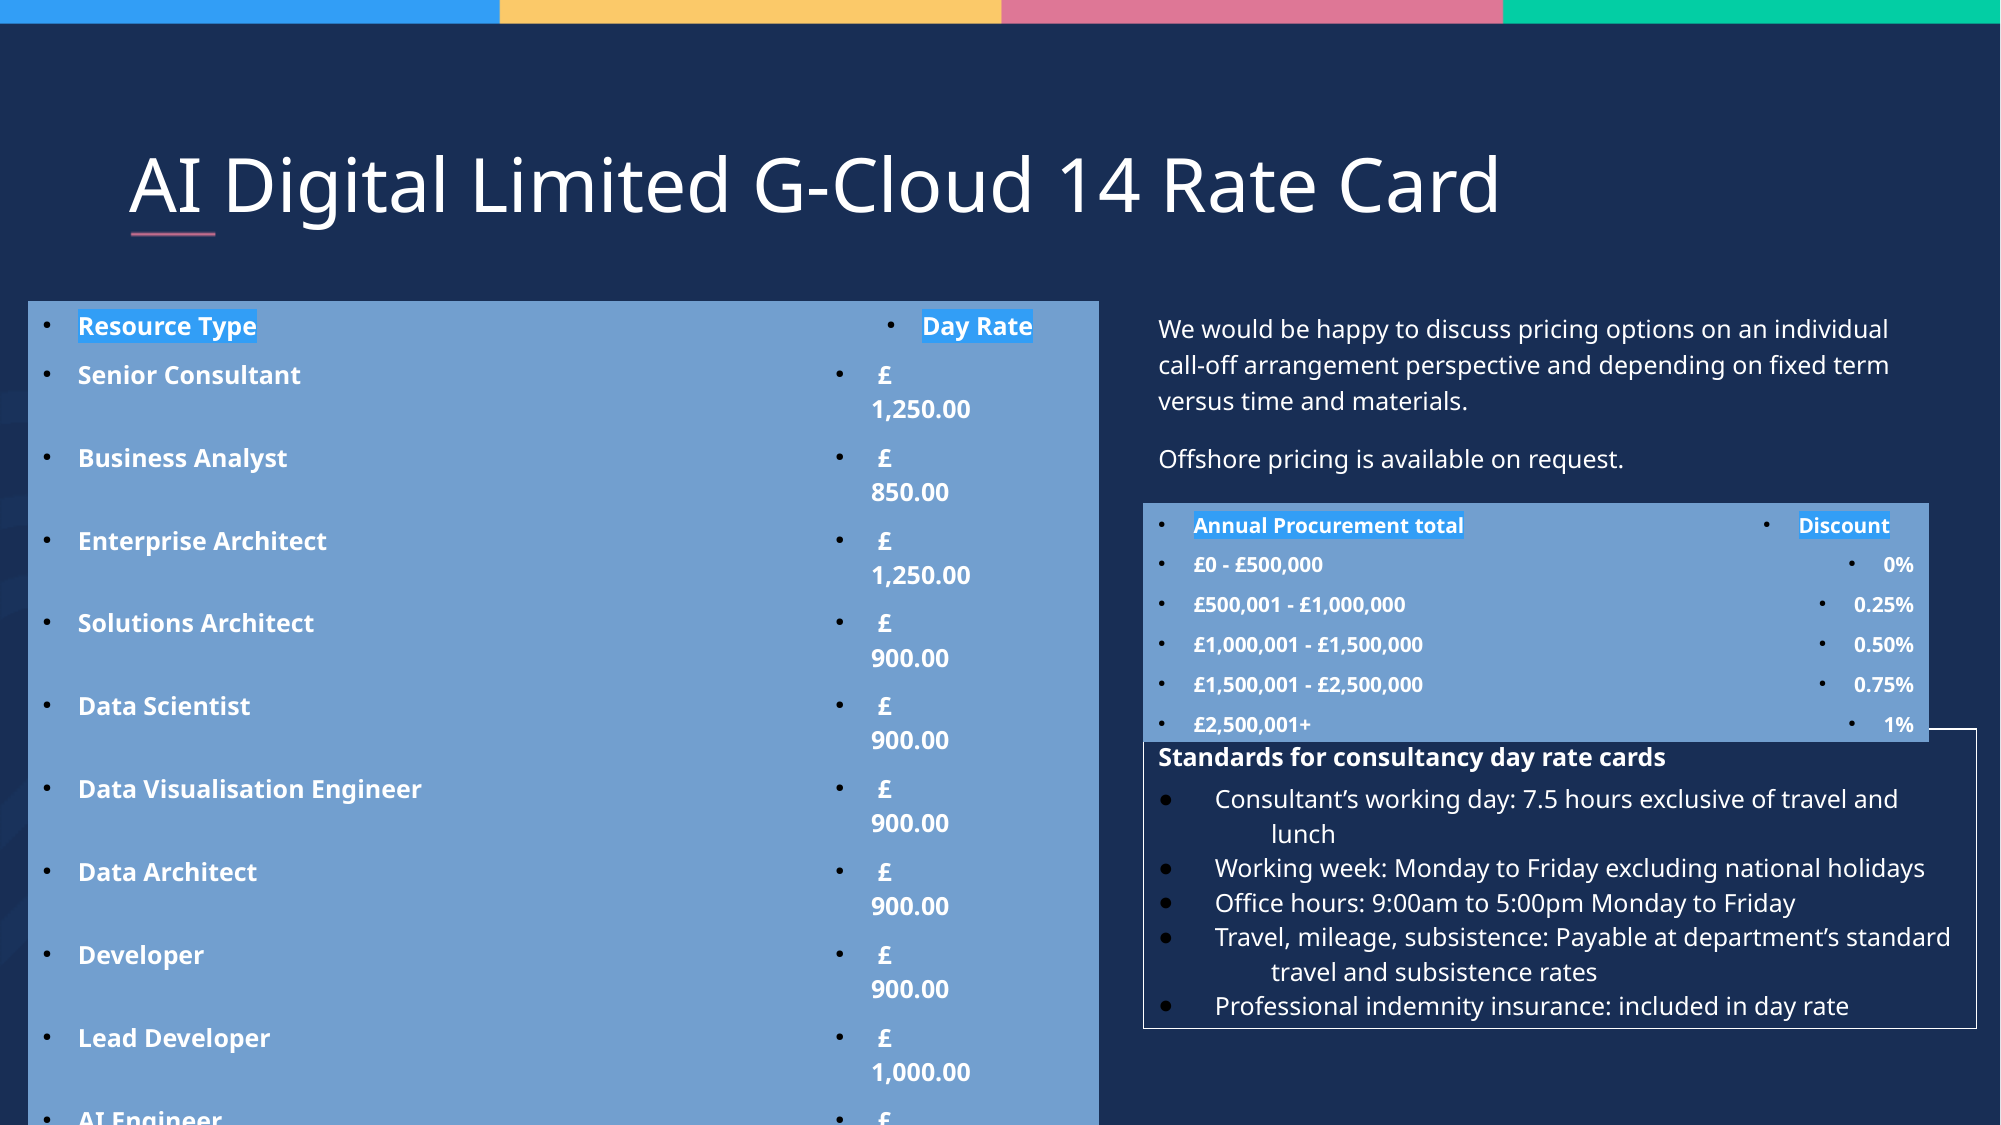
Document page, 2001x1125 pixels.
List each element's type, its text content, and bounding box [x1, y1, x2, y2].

table_cell £ 1,000.00 [821, 1013, 1099, 1096]
table_header Annual Procurement total [1143, 503, 1725, 543]
table_cell £ 900.00 [821, 930, 1099, 1013]
text_box Standards for consultancy day rate cards Consultant’s working day: 7.5 hours exclusive of travel and lunch Working week: Monday to Friday excluding national holidays Office hours: 9:00am to 5:00pm Monday to Friday Travel, mileage, subsistence: Payable at department’s standard travel and subsistence rates Professional indemnity insurance: included in day rate [1143, 729, 1977, 1029]
table_cell £ 900.00 [821, 682, 1099, 765]
table_cell £ 900.00 [821, 1096, 1099, 1125]
table_cell £2,500,001+ [1143, 702, 1725, 742]
title AI Digital Limited G-Cloud 14 Rate Card [114, 137, 1887, 239]
table_cell £500,001 - £1,000,000 [1143, 583, 1725, 623]
table_cell Developer [28, 930, 821, 1013]
table_cell 0% [1725, 543, 1929, 583]
table_cell 0.25% [1725, 583, 1929, 623]
table_cell £ 900.00 [821, 599, 1099, 682]
table_cell AI Engineer [28, 1096, 821, 1125]
table_cell £ 1,250.00 [821, 516, 1099, 599]
table_header Day Rate [821, 301, 1099, 350]
table_cell Data Visualisation Engineer [28, 765, 821, 847]
table_cell Enterprise Architect [28, 516, 821, 599]
table_cell 1% [1725, 702, 1929, 742]
table_cell Senior Consultant [28, 350, 821, 433]
table_cell £ 850.00 [821, 433, 1099, 516]
table_cell £1,500,001 - £2,500,000 [1143, 663, 1725, 702]
list We would be happy to discuss pricing options on an individual call-off arrangement perspective and depending on fixed term versus time and materials. Offshore pricing is available on request. [1143, 301, 1949, 489]
table_cell £1,000,001 - £1,500,000 [1143, 623, 1725, 663]
table_header Resource Type [28, 301, 821, 350]
table_cell £ 900.00 [821, 765, 1099, 847]
table_cell 0.75% [1725, 663, 1929, 702]
table_cell £ 900.00 [821, 847, 1099, 930]
table_cell Lead Developer [28, 1013, 821, 1096]
table_cell Solutions Architect [28, 599, 821, 682]
table_cell £ 1,250.00 [821, 350, 1099, 433]
table_header Discount [1725, 503, 1929, 543]
table_cell £0 - £500,000 [1143, 543, 1725, 583]
table_cell Data Architect [28, 847, 821, 930]
table_cell 0.50% [1725, 623, 1929, 663]
table_cell Data Scientist [28, 682, 821, 765]
table_cell Business Analyst [28, 433, 821, 516]
